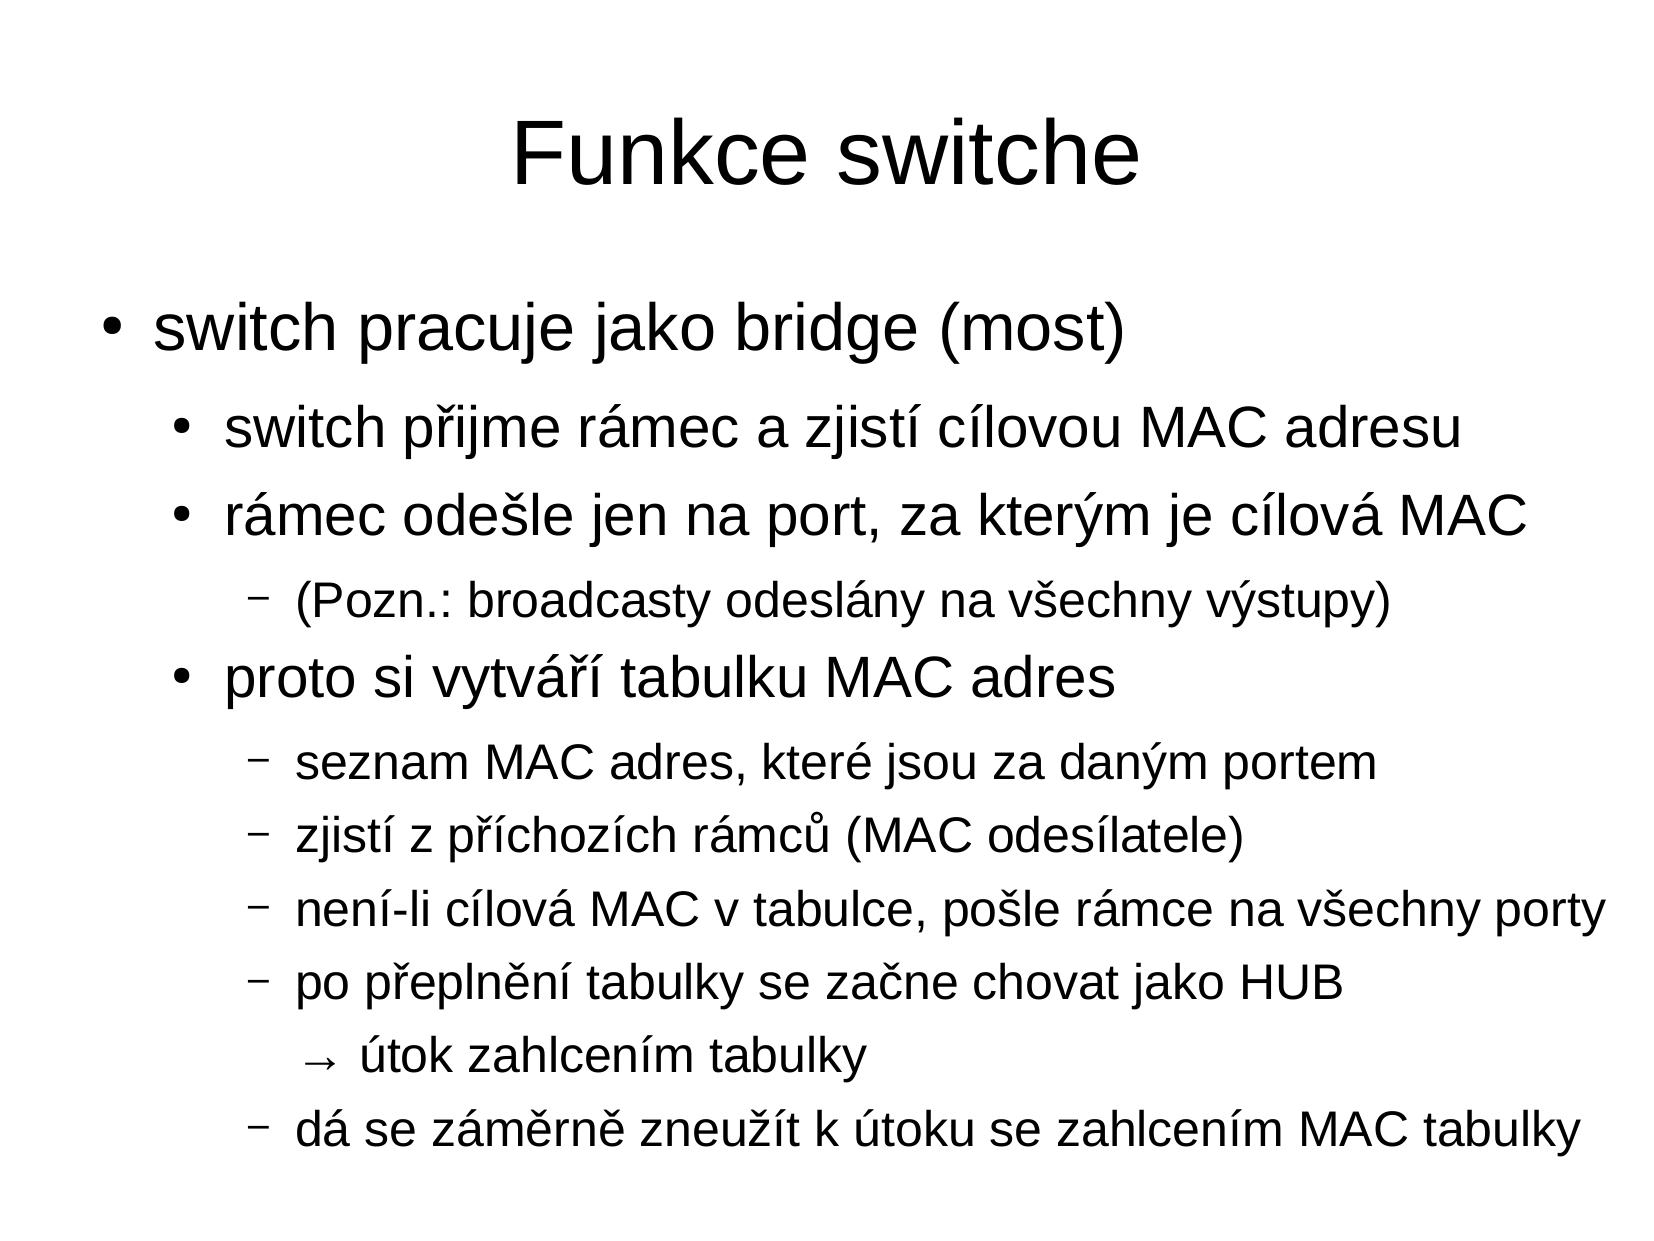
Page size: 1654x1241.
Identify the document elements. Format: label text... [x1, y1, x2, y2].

title Funkce switche [82, 49, 1571, 257]
list switch pracuje jako bridge (most) switch přijme rámec a zjistí cílovou MAC adresu rámec odešle jen na port, za kterým je cílová MAC (Pozn.: broadcasty odeslány na všechny výstupy) proto si vytváří tabulku MAC adres seznam MAC adres, které jsou za daným portem zjistí z příchozích rámců (MAC odesílatele) není-li cílová MAC v tabulce, pošle rámce na všechny porty po přeplnění tabulky se začne chovat jako HUB → útok zahlcením tabulky dá se záměrně zneužít k útoku se zahlcením MAC tabulky [82, 290, 1639, 1158]
